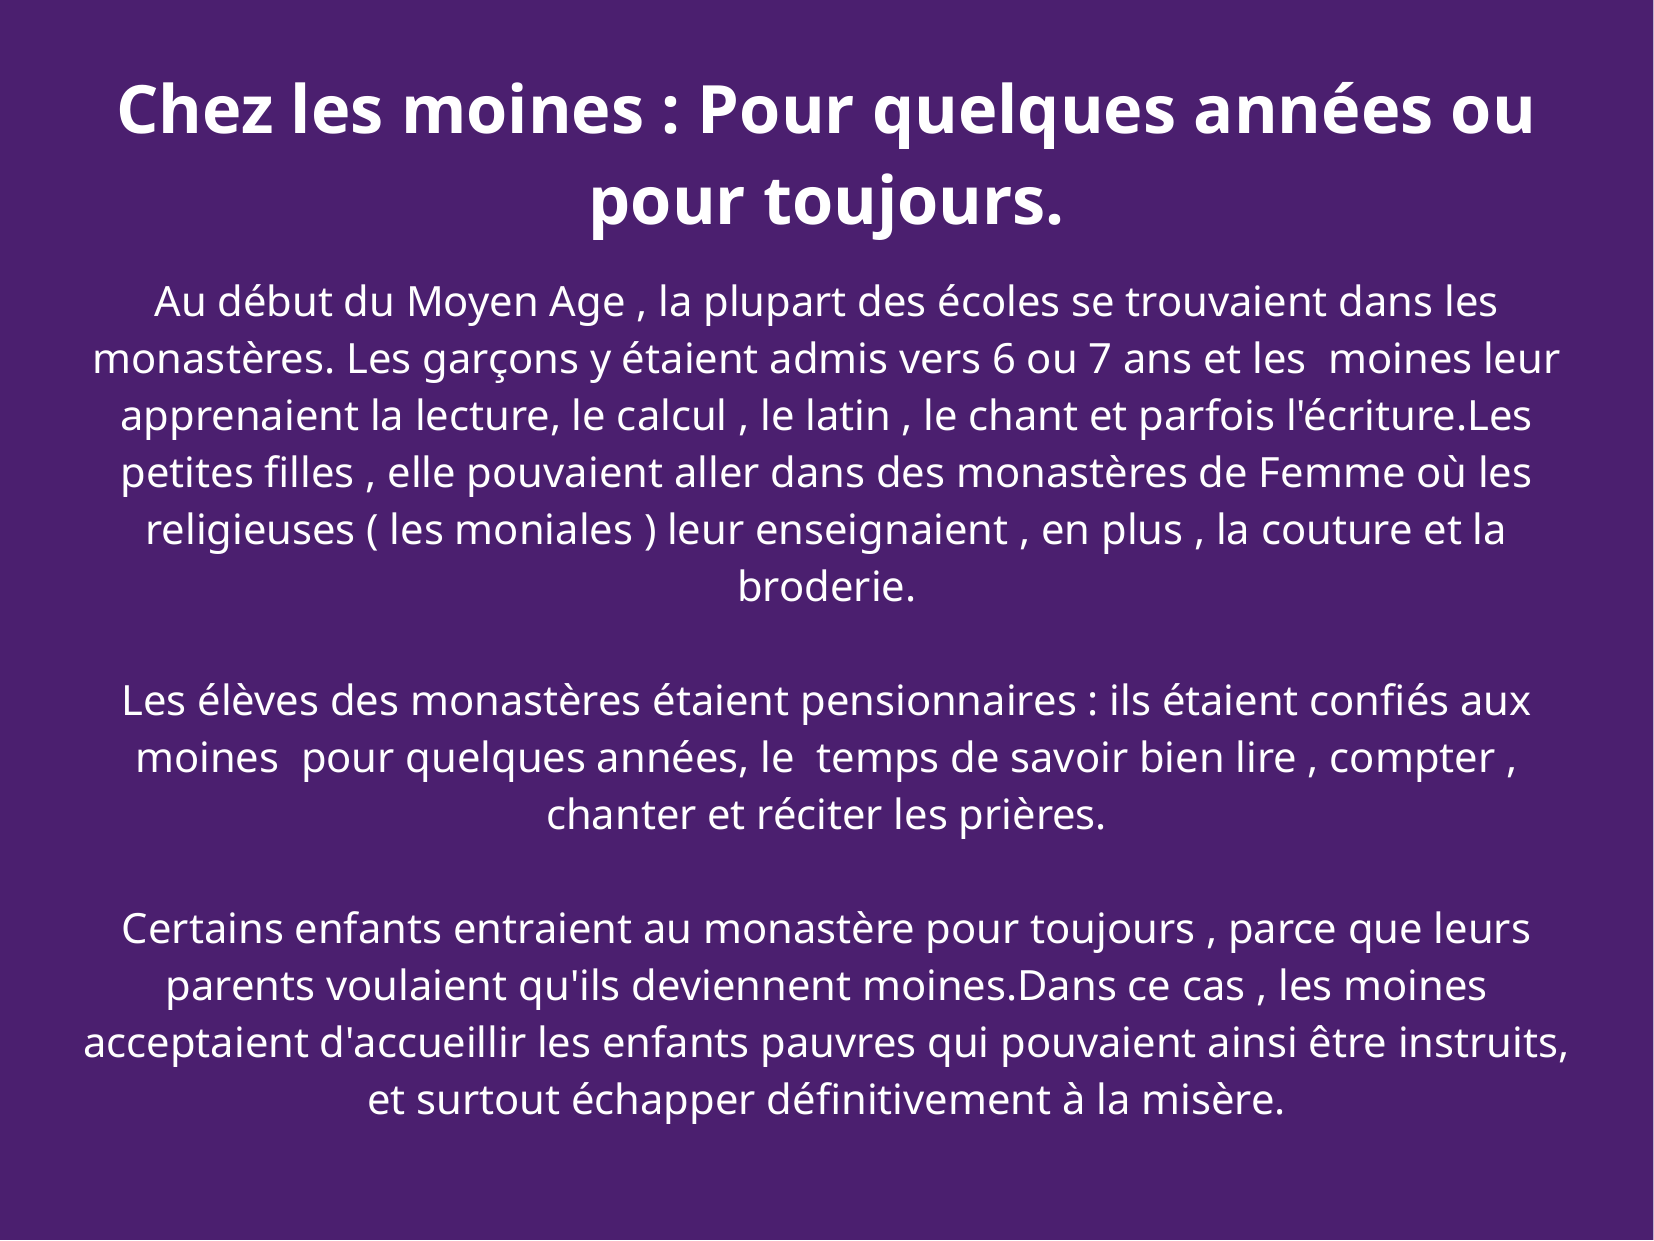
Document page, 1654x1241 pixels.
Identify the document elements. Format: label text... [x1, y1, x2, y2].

title Chez les moines : Pour quelques années ou pour toujours. [82, 49, 1571, 257]
text_box Au début du Moyen Age , la plupart des écoles se trouvaient dans les monastères. Les garçons y étaient admis vers 6 ou 7 ans et les moines leur apprenaient la lecture, le calcul , le latin , le chant et parfois l'écriture.Les petites filles , elle pouvaient aller dans des monastères de Femme où les religieuses ( les moniales ) leur enseignaient , en plus , la couture et la broderie. Les élèves des monastères étaient pensionnaires : ils étaient confiés aux moines pour quelques années, le temps de savoir bien lire , compter , chanter et réciter les prières. Certains enfants entraient au monastère pour toujours , parce que leurs parents voulaient qu'ils deviennent moines.Dans ce cas , les moines acceptaient d'accueillir les enfants pauvres qui pouvaient ainsi être instruits, et surtout échapper définitivement à la misère. [82, 264, 1571, 1135]
